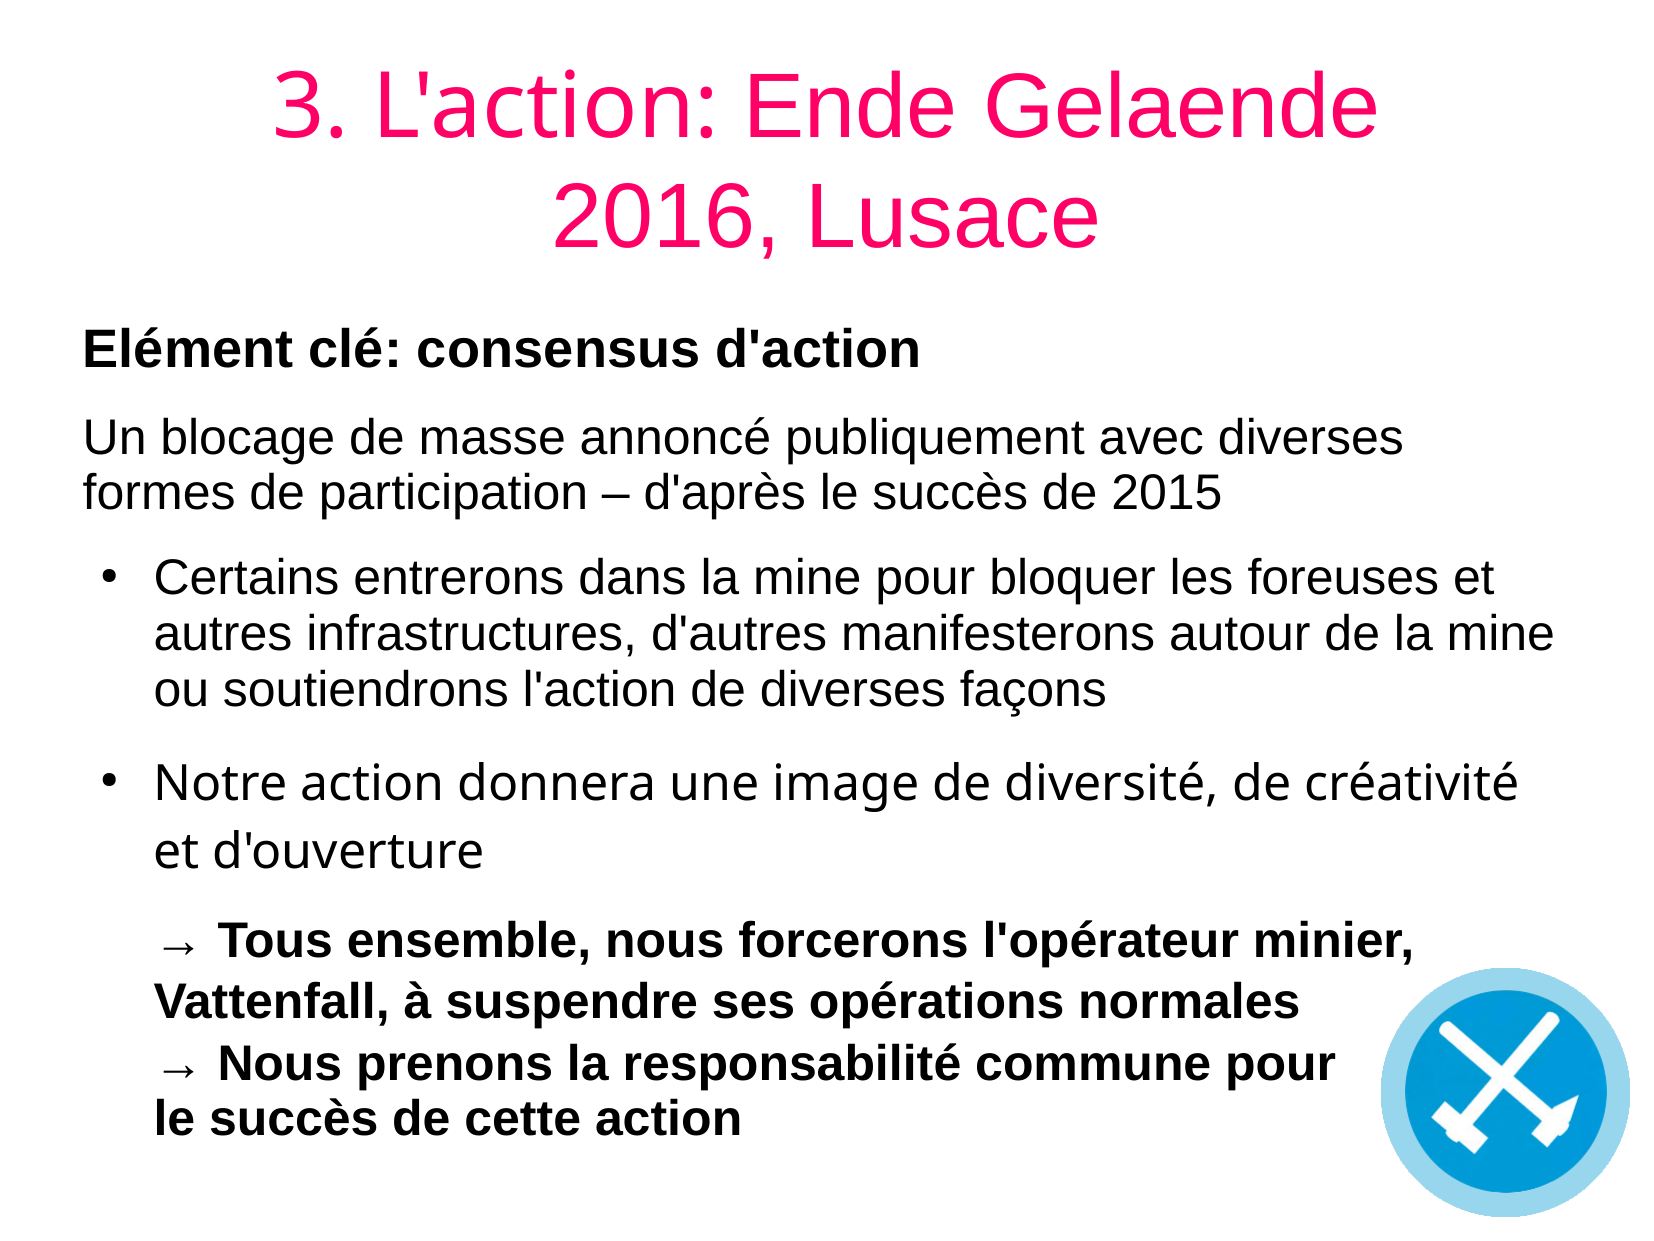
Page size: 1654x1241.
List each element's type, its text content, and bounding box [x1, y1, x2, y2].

picture [1381, 968, 1630, 1217]
list Elément clé: consensus d'action Un blocage de masse annoncé publiquement avec diverses formes de participation – d'après le succès de 2015 Certains entrerons dans la mine pour bloquer les foreuses et autres infrastructures, d'autres manifesterons autour de la mine ou soutiendrons l'action de diverses façons Notre action donnera une image de diversité, de créativité et d'ouverture → Tous ensemble, nous forcerons l'opérateur minier, Vattenfall, à suspendre ses opérations normales → Nous prenons la responsabilité commune pour le succès de cette action [82, 318, 1571, 1201]
title 3. L'action: Ende Gelaende 2016, Lusace [82, 43, 1571, 263]
